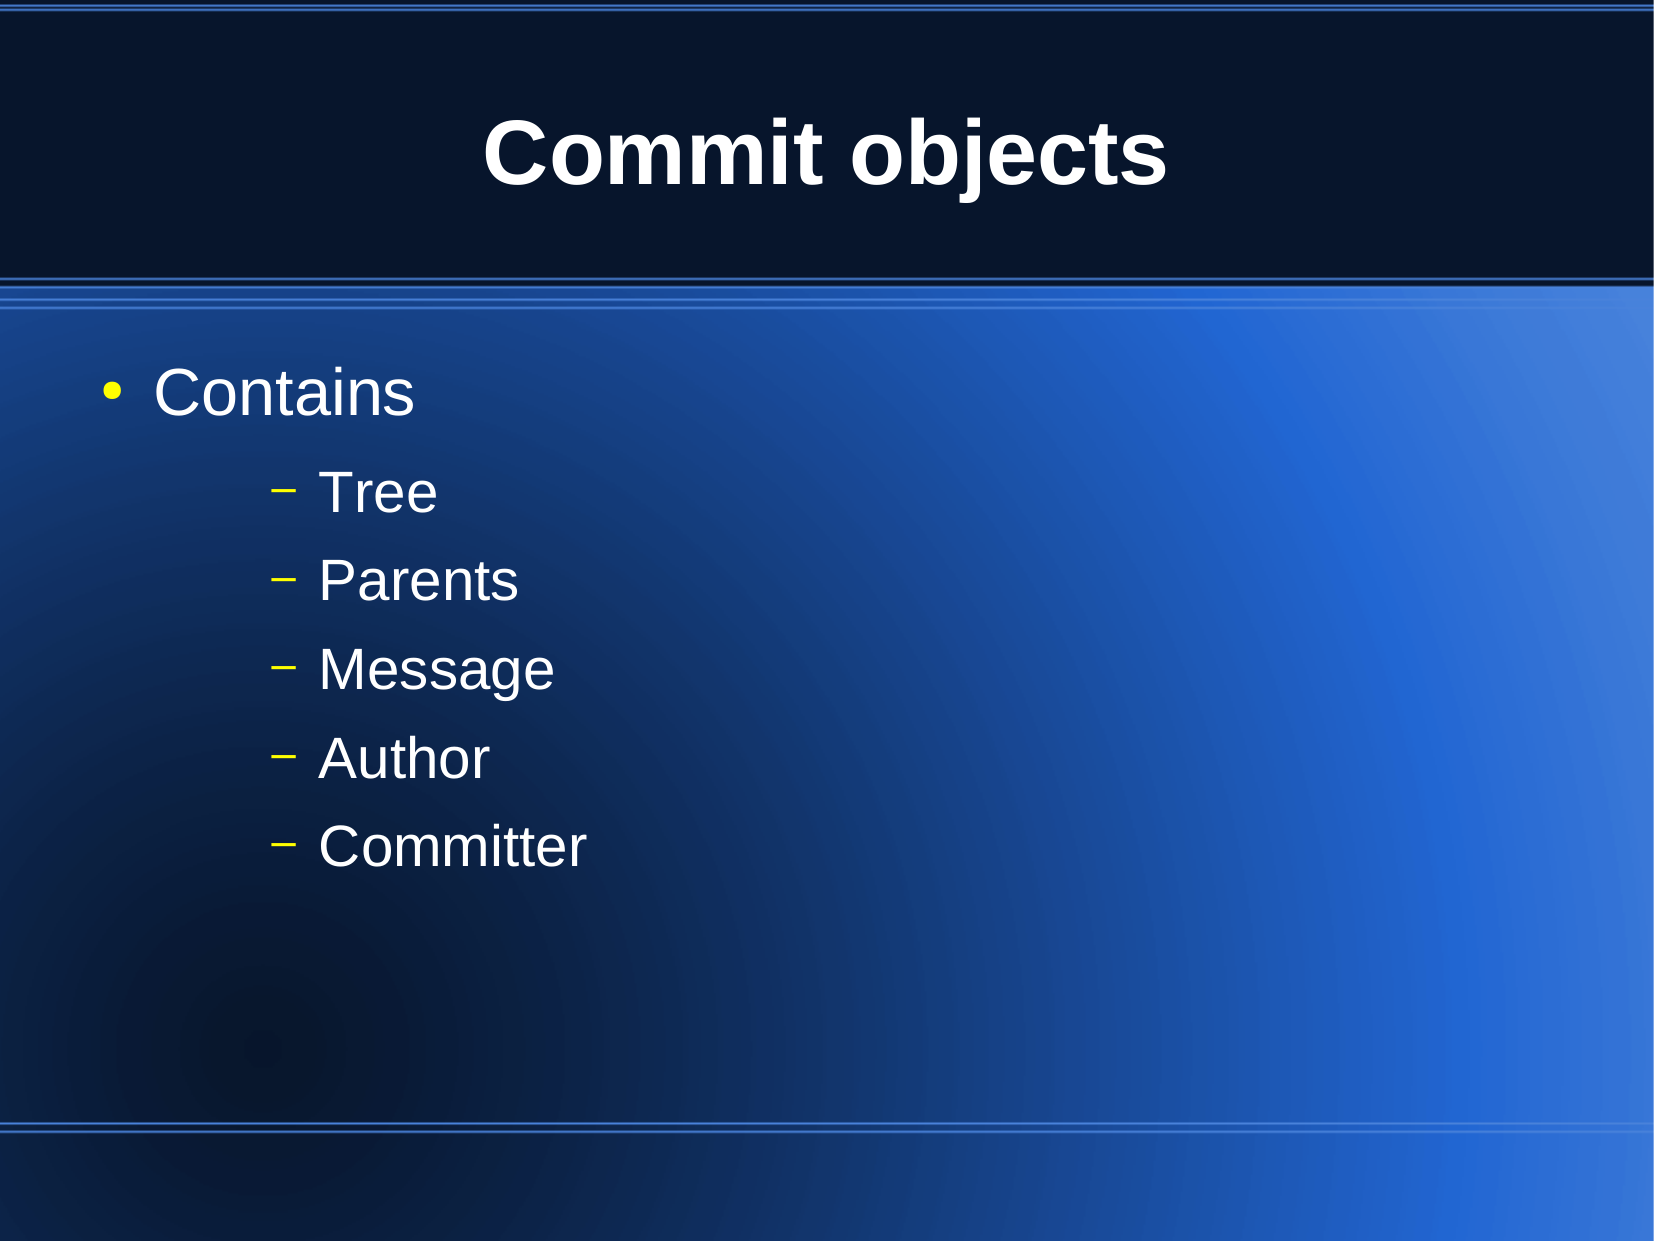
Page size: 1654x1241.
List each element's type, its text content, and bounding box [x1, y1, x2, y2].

title Commit objects [82, 56, 1571, 250]
picture [0, 0, 1654, 1241]
list Contains Tree Parents Message Author Committer [82, 355, 1571, 1043]
